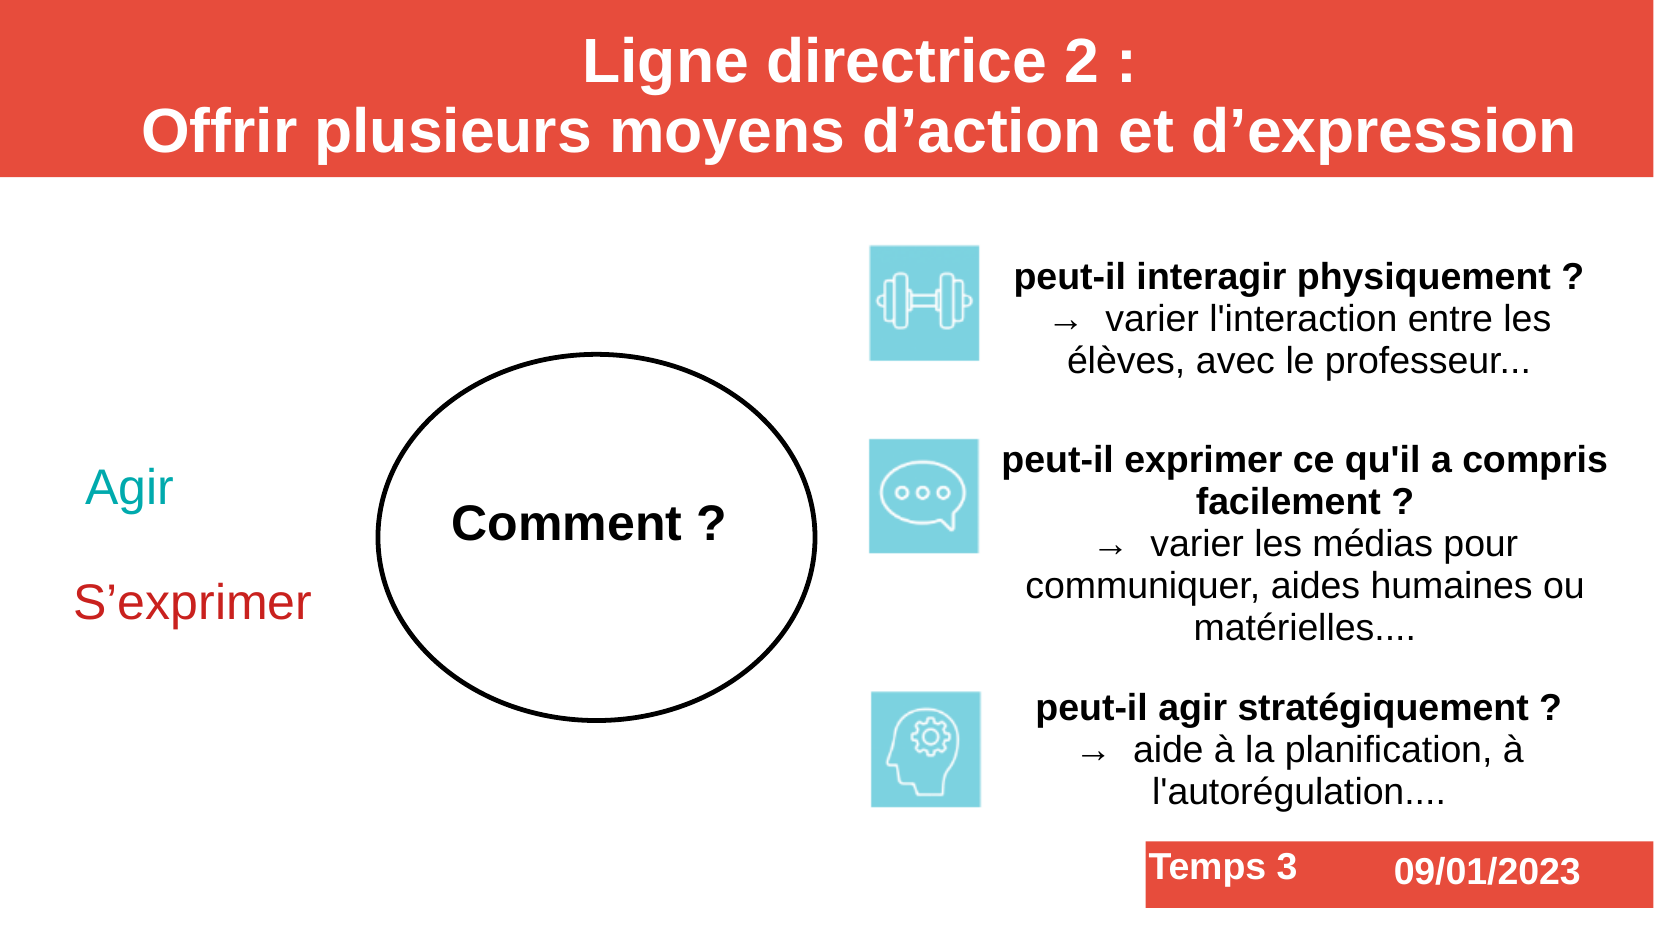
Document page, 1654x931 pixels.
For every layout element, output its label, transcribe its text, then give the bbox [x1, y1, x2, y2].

text_box Comment ? [437, 487, 815, 615]
picture [860, 425, 981, 567]
picture [860, 236, 981, 378]
picture [862, 685, 983, 839]
text_box Temps 3 [1133, 838, 1335, 931]
text_box peut-il exprimer ce qu'il a compris facilement ? → varier les médias pour communiquer, aides humaines ou matérielles.... [968, 431, 1642, 656]
text_box Agir [70, 452, 213, 532]
title Ligne directrice 2 : Offrir plusieurs moyens d’action et d’expression [141, 54, 1607, 166]
text_box S’exprimer [59, 566, 367, 650]
text_box peut-il agir stratégiquement ? → aide à la planification, à l'autorégulation.... [992, 679, 1607, 863]
text_box peut-il interagir physiquement ? → varier l'interaction entre les élèves, avec le professeur... [980, 247, 1619, 431]
